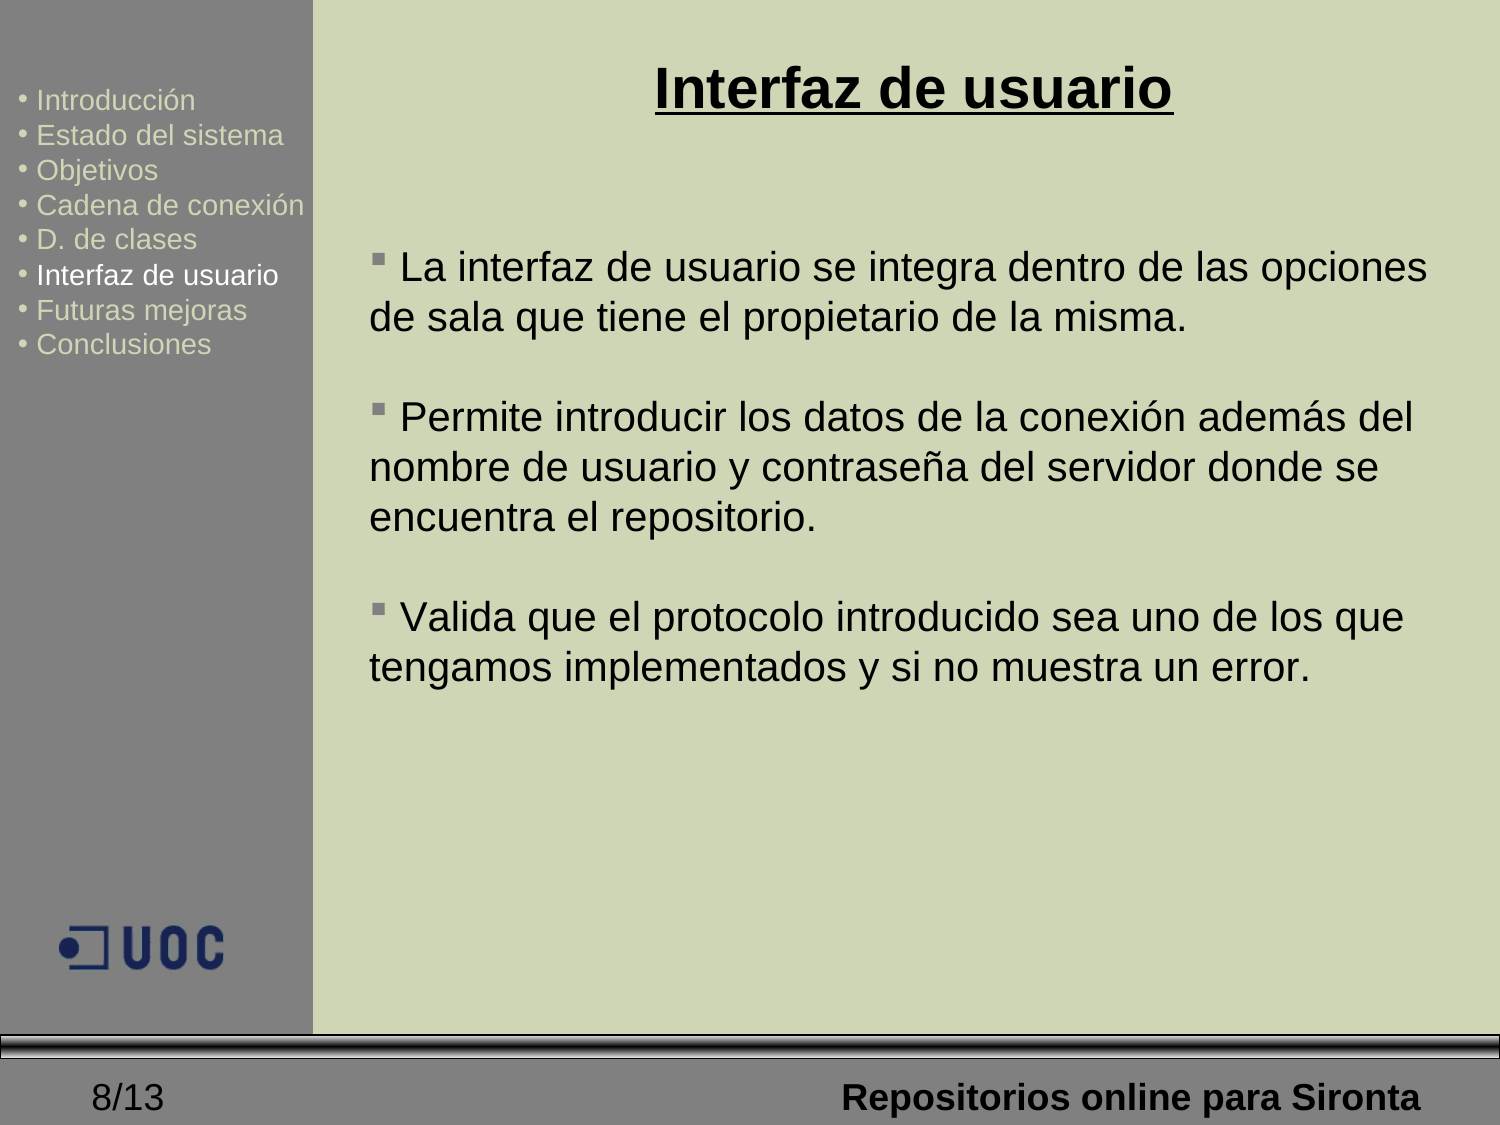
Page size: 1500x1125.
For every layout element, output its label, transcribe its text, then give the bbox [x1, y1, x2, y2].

text_box [0, 0, 1500, 1059]
picture [59, 915, 237, 988]
text_box Repositorios online para Sironta [826, 1064, 1500, 1125]
text_box Introducción Estado del sistema Objetivos Cadena de conexión D. de clases Interfaz de usuario Futuras mejoras Conclusiones [3, 73, 320, 439]
text_box La interfaz de usuario se integra dentro de las opciones de sala que tiene el propietario de la misma. Permite introducir los datos de la conexión además del nombre de usuario y contraseña del servidor donde se encuentra el repositorio. Valida que el protocolo introducido sea uno de los que tengamos implementados y si no muestra un error. [354, 231, 1471, 748]
text_box Interfaz de usuario [640, 42, 1189, 129]
